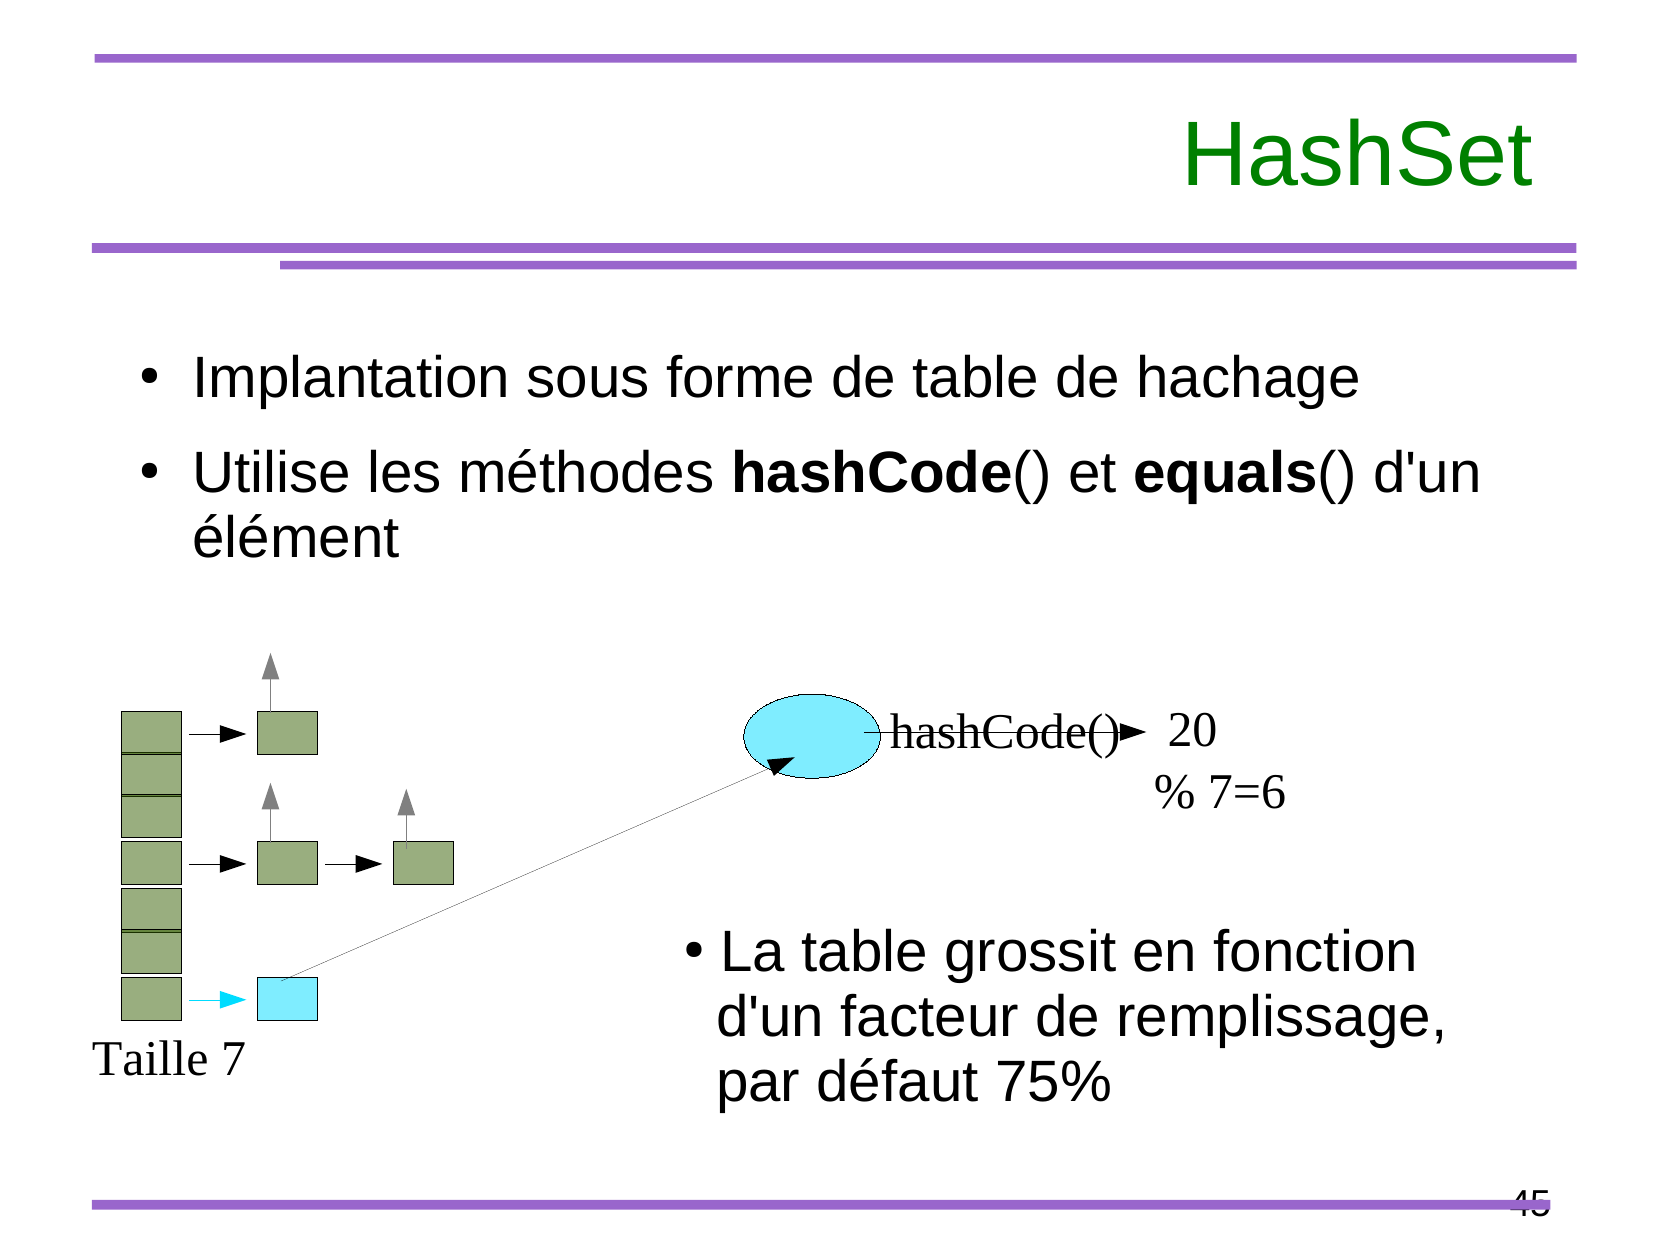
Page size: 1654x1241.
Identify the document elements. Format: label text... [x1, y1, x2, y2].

text_box La table grossit en fonction d'un facteur de remplissage, par défaut 75% [683, 918, 1570, 1149]
text_box [121, 888, 182, 974]
text_box 20 [1167, 702, 1218, 758]
text_box [257, 977, 318, 1021]
title HashSet [121, 49, 1534, 257]
list Implantation sous forme de table de hachage Utilise les méthodes hashCode() et equals() d'un élément [121, 344, 1534, 684]
text_box [393, 841, 454, 885]
text_box [743, 694, 881, 779]
text_box [121, 841, 182, 885]
text_box [121, 977, 182, 1021]
text_box [257, 711, 318, 755]
text_box Taille 7 [91, 1031, 247, 1087]
text_box [121, 711, 182, 838]
text_box % 7=6 [1153, 764, 1287, 820]
text_box [257, 841, 318, 885]
